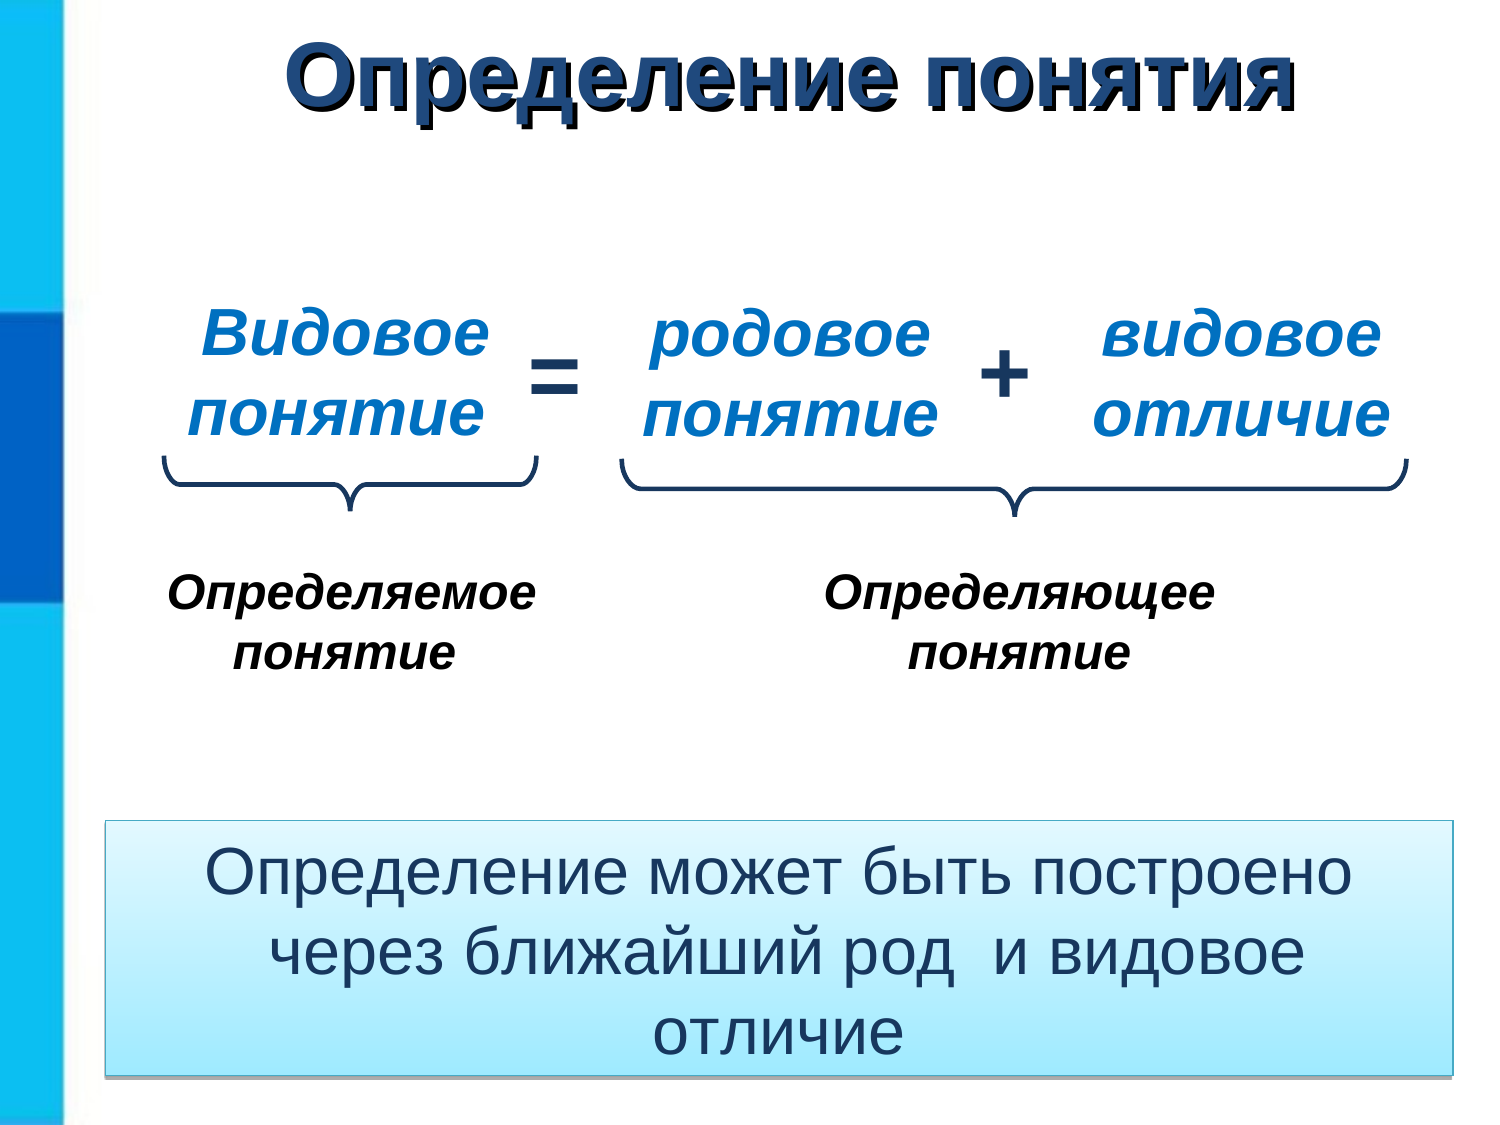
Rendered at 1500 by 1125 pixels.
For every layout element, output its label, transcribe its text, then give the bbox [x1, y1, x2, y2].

text_box Определяющее понятие [796, 551, 1243, 688]
text_box родовое понятие [621, 282, 961, 486]
text_box видовое отличие [1054, 282, 1430, 458]
text_box Видовое понятие [164, 281, 528, 457]
text_box родовое понятие [621, 475, 961, 538]
text_box Определение может быть построено через ближайший род и видовое отличие [105, 820, 1454, 1076]
text_box = [511, 308, 621, 434]
title Определение понятия [128, 0, 1454, 141]
picture [0, 0, 1500, 1125]
text_box + [961, 305, 1045, 432]
text_box Определяемое понятие [128, 551, 575, 688]
